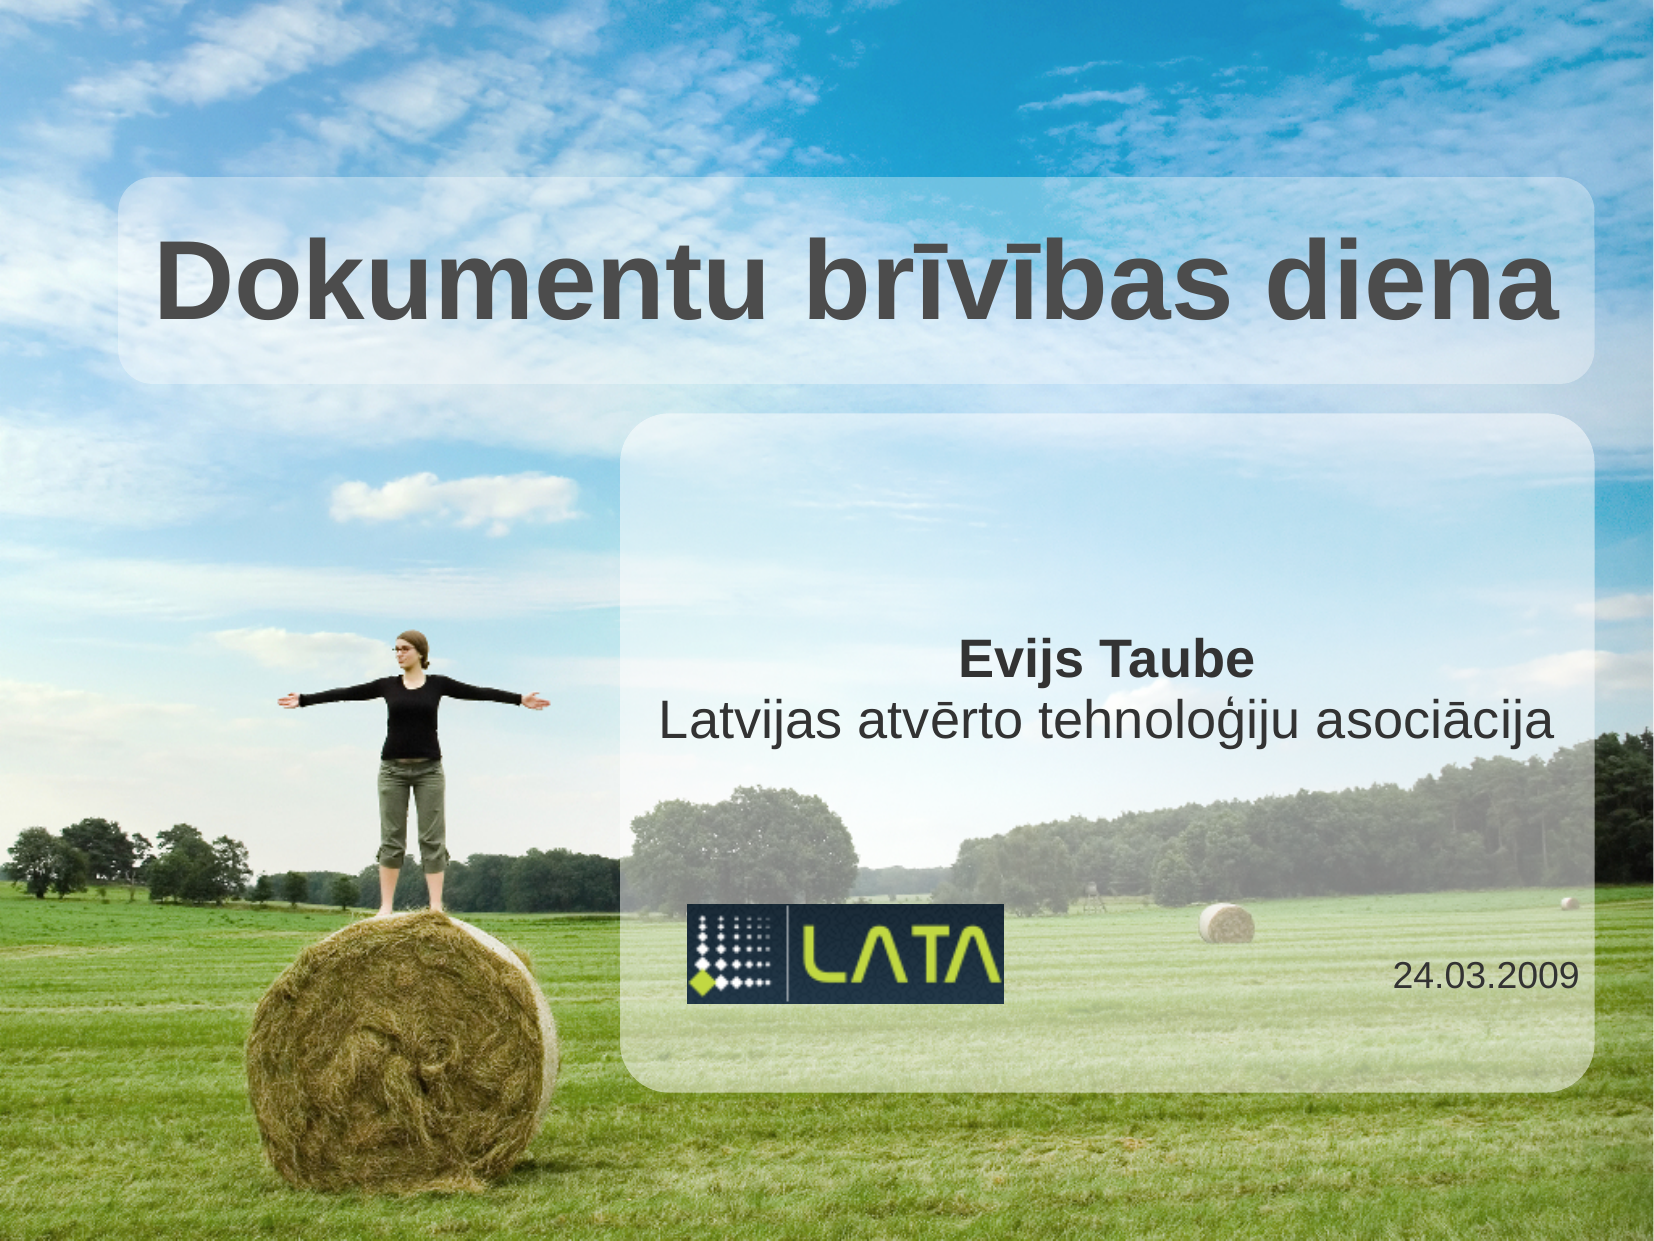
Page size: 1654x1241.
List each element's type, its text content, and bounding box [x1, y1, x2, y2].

title Dokumentu brīvības diena [118, 214, 1595, 347]
text_box Evijs Taube Latvijas atvērto tehnoloģiju asociācija 24.03.2009 [620, 472, 1595, 1093]
picture [0, 0, 1654, 1241]
